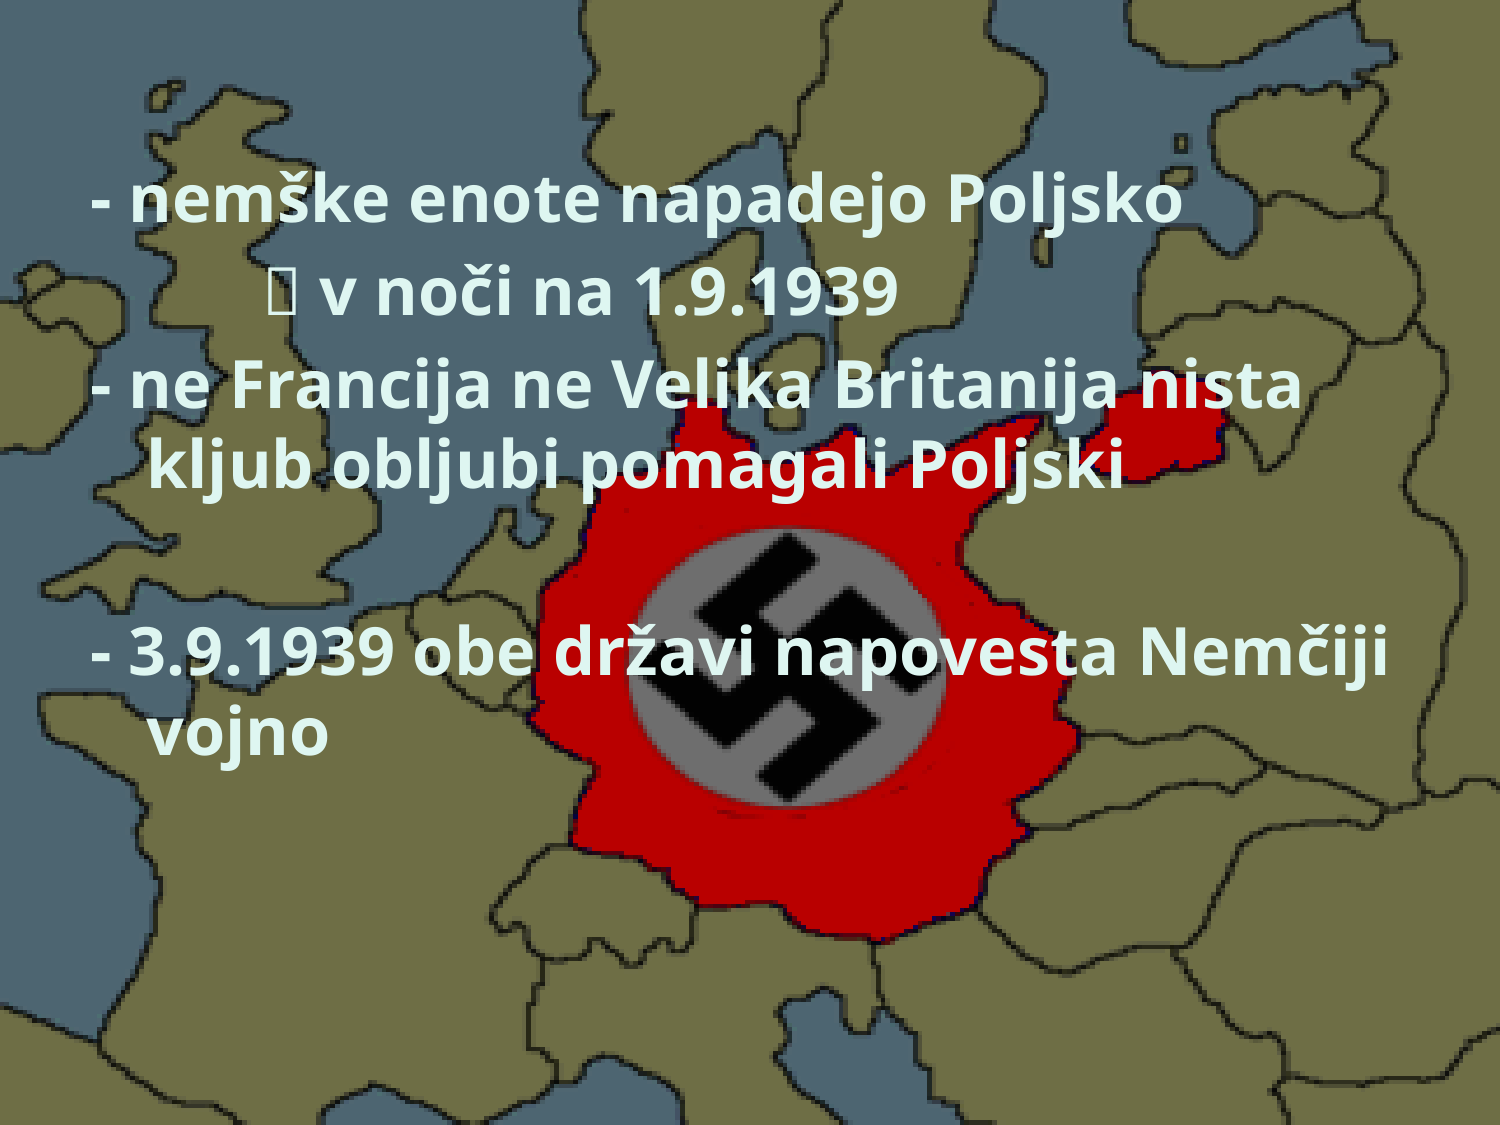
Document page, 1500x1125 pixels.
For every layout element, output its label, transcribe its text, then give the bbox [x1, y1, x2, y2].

list - nemške enote napadejo Poljsko  v noči na 1.9.1939 - ne Francija ne Velika Britanija nista kljub obljubi pomagali Poljski - 3.9.1939 obe državi napovesta Nemčiji vojno [75, 54, 1425, 1005]
picture [0, 0, 1500, 1125]
